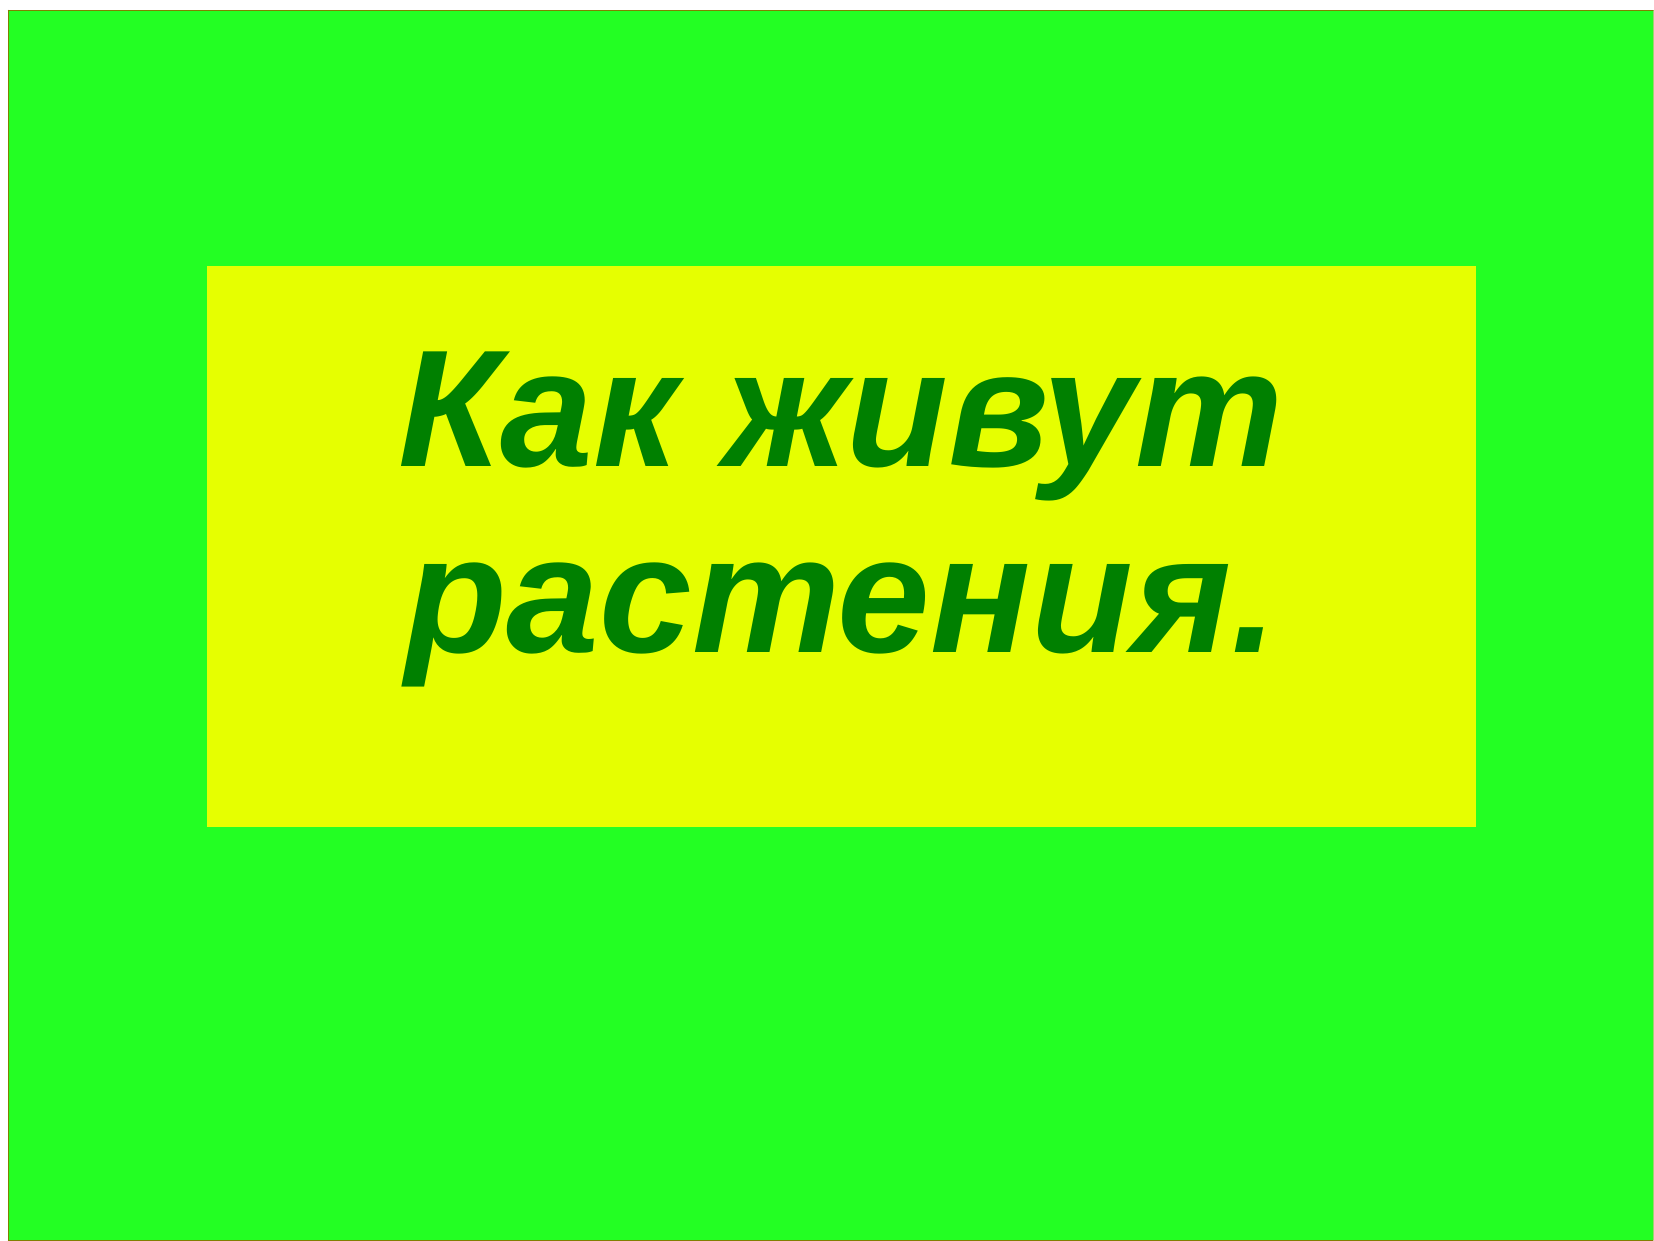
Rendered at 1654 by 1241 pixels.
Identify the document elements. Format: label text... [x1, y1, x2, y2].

table_header [9, 11, 1653, 1240]
table_header Как живут растения. [207, 266, 1476, 827]
